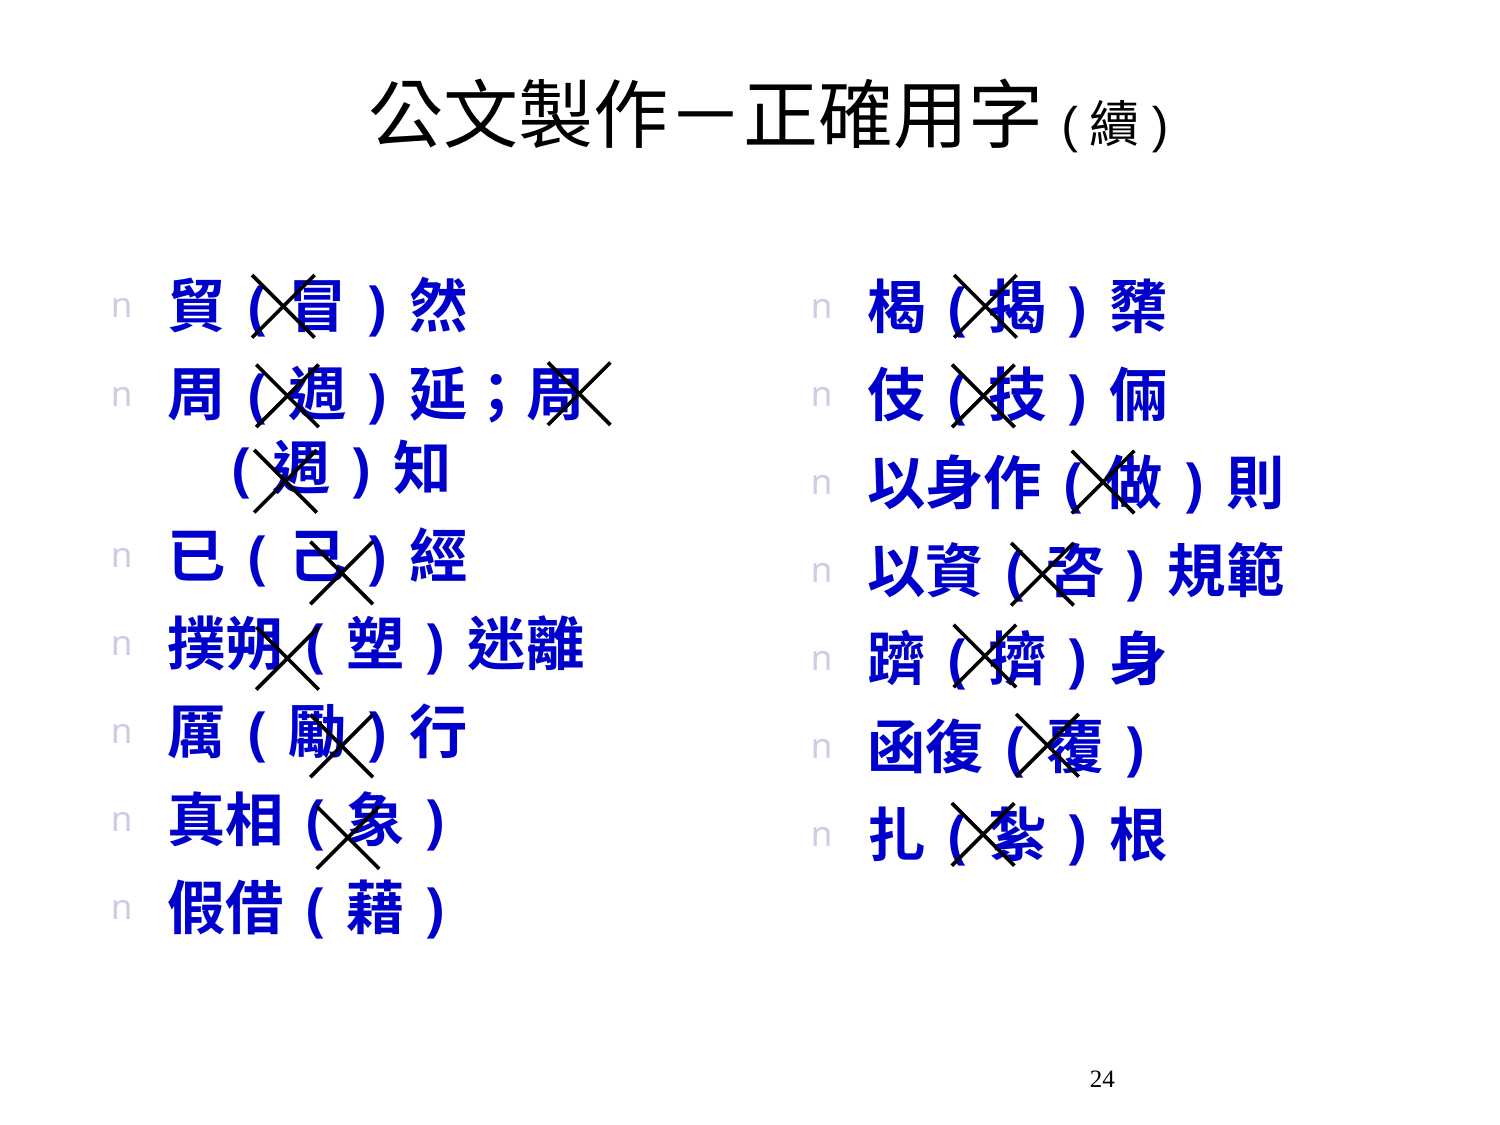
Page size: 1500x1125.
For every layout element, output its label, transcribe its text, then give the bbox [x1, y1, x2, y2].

text_box 貿(冒)然 周(週)延；周(週)知 已(己)經 撲朔(塑)迷離 厲(勵)行 真相(象) 假借(藉) [96, 258, 746, 917]
text_box [1074, 1025, 1426, 1101]
title 公文製作－正確用字(續) [171, 0, 1366, 225]
text_box 楬(揭)櫫 伎(技)倆 以身作(做)則 以資(咨)規範 躋(擠)身 函復(覆) 扎(紮)根 [796, 259, 1396, 941]
